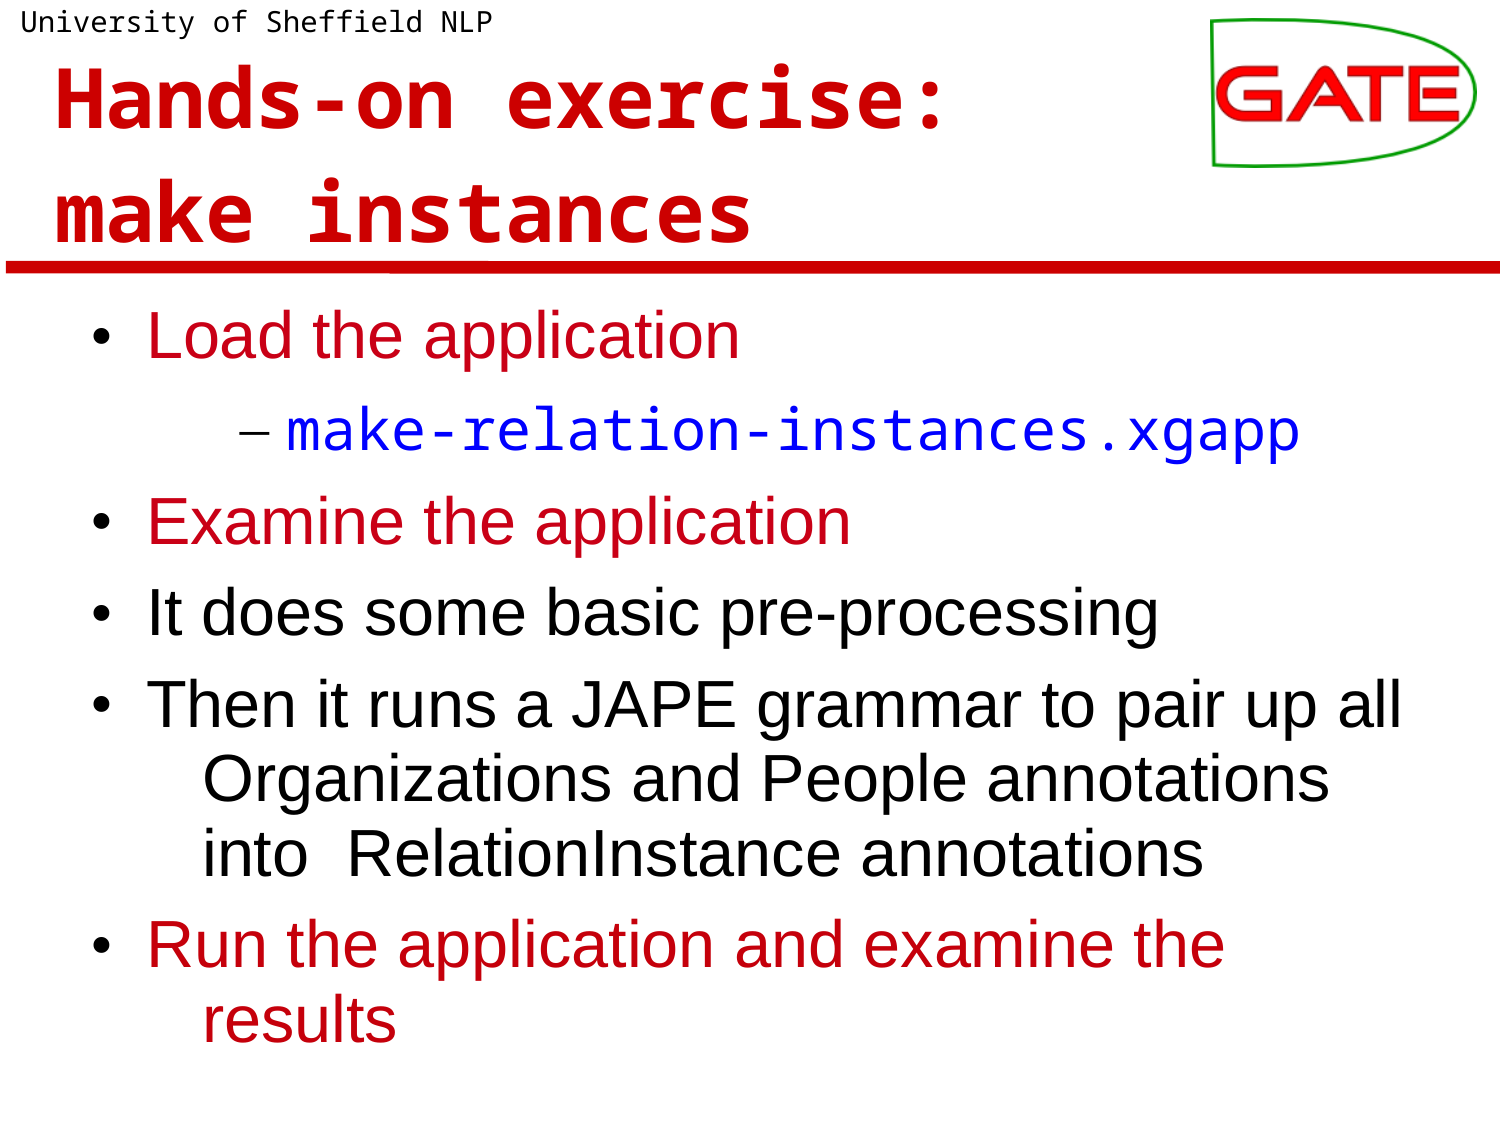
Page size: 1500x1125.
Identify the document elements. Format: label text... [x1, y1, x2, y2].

list Load the application make-relation-instances.xgapp Examine the application It does some basic pre-processing Then it runs a JAPE grammar to pair up all Organizations and People annotations into RelationInstance annotations Run the application and examine the results [75, 290, 1425, 1020]
picture [1210, 18, 1477, 168]
title Hands-on exercise: make instances [41, 30, 1391, 277]
